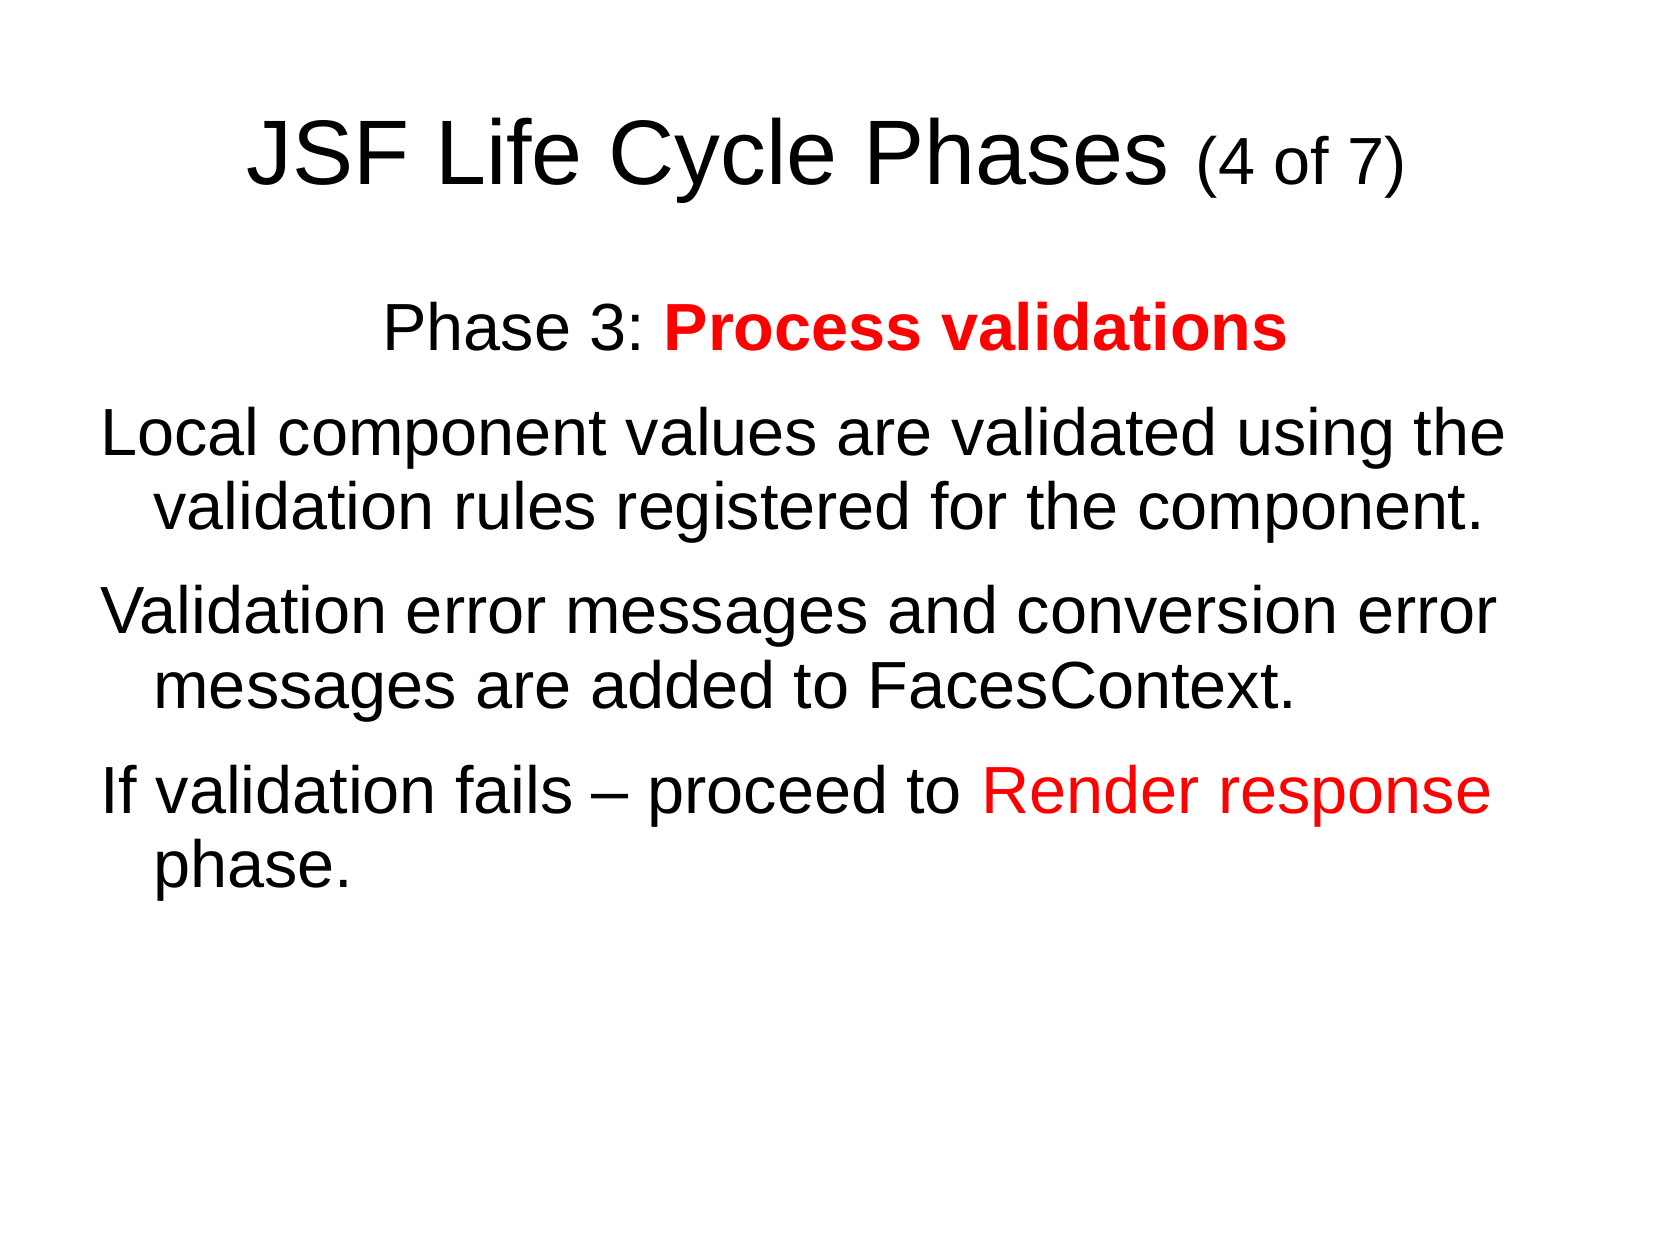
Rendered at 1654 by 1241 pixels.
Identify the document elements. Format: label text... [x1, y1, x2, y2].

title JSF Life Cycle Phases (4 of 7) [82, 56, 1571, 250]
list Phase 3: Process validations Local component values are validated using the validation rules registered for the component. Validation error messages and conversion error messages are added to FacesContext. If validation fails – proceed to Render response phase. [82, 290, 1571, 1094]
